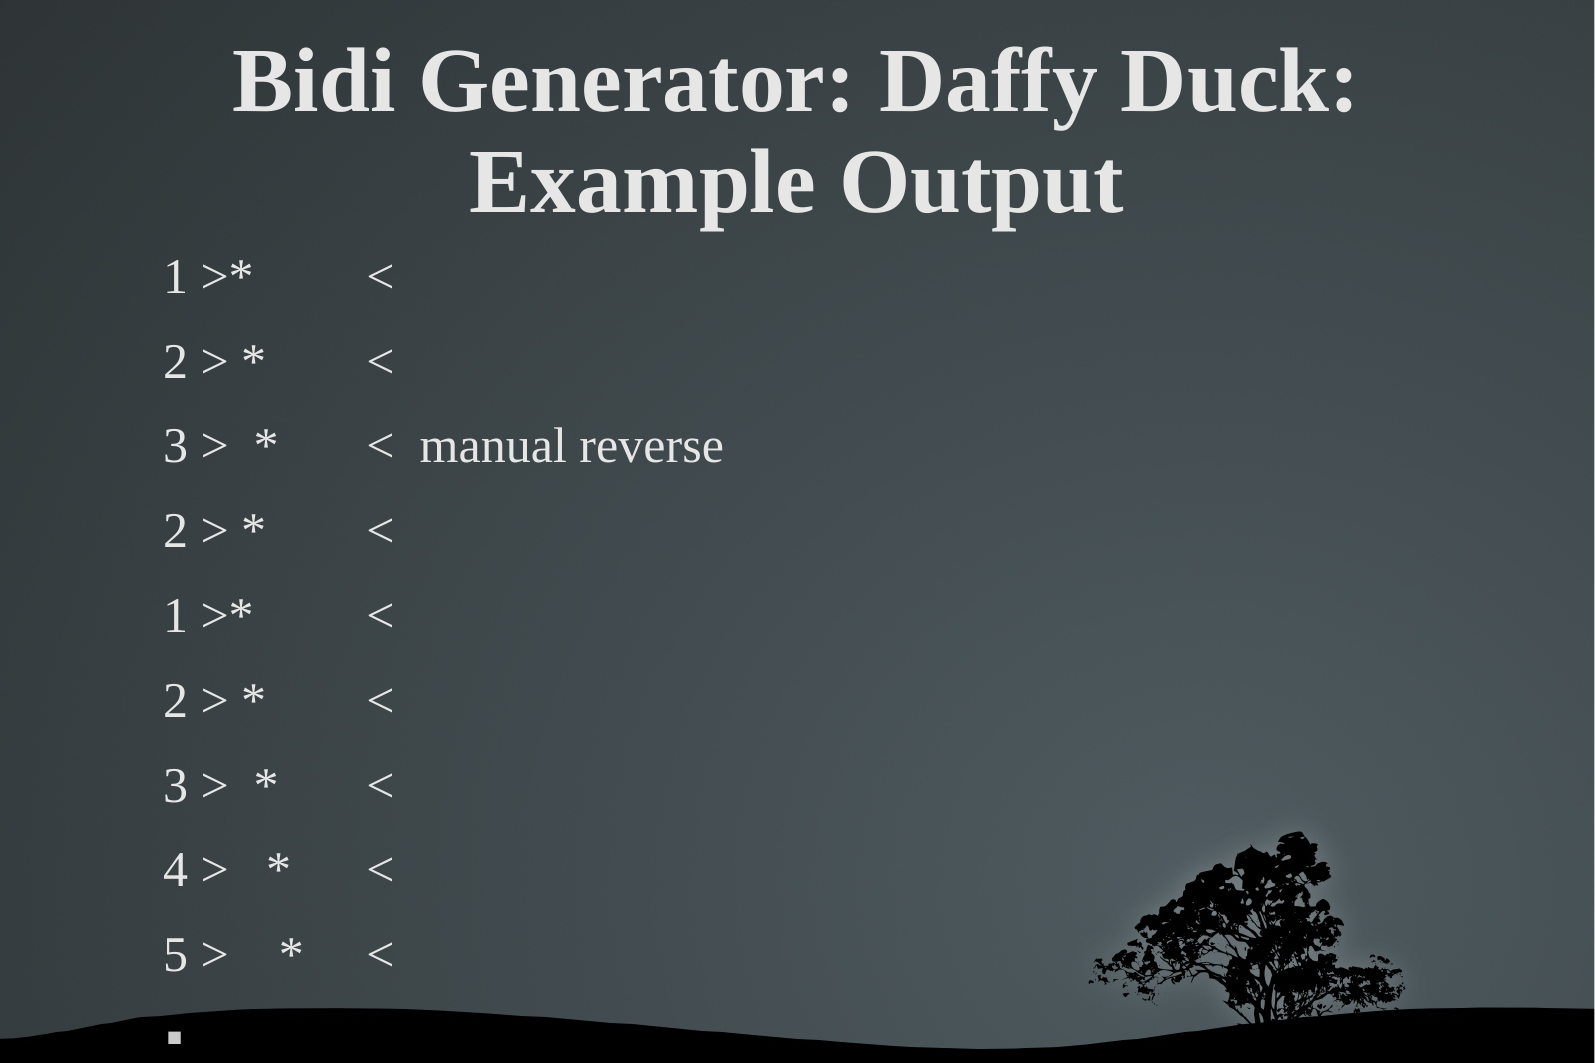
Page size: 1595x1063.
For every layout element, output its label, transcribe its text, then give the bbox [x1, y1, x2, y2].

title Bidi Generator: Daffy Duck: Example Output [79, 11, 1515, 248]
list 1 >* < 2 > * < 3 > * < manual reverse 2 > * < 1 >* < 2 > * < 3 > * < 4 > * < 5 > * < [79, 248, 1515, 1063]
picture [0, 0, 1595, 1063]
